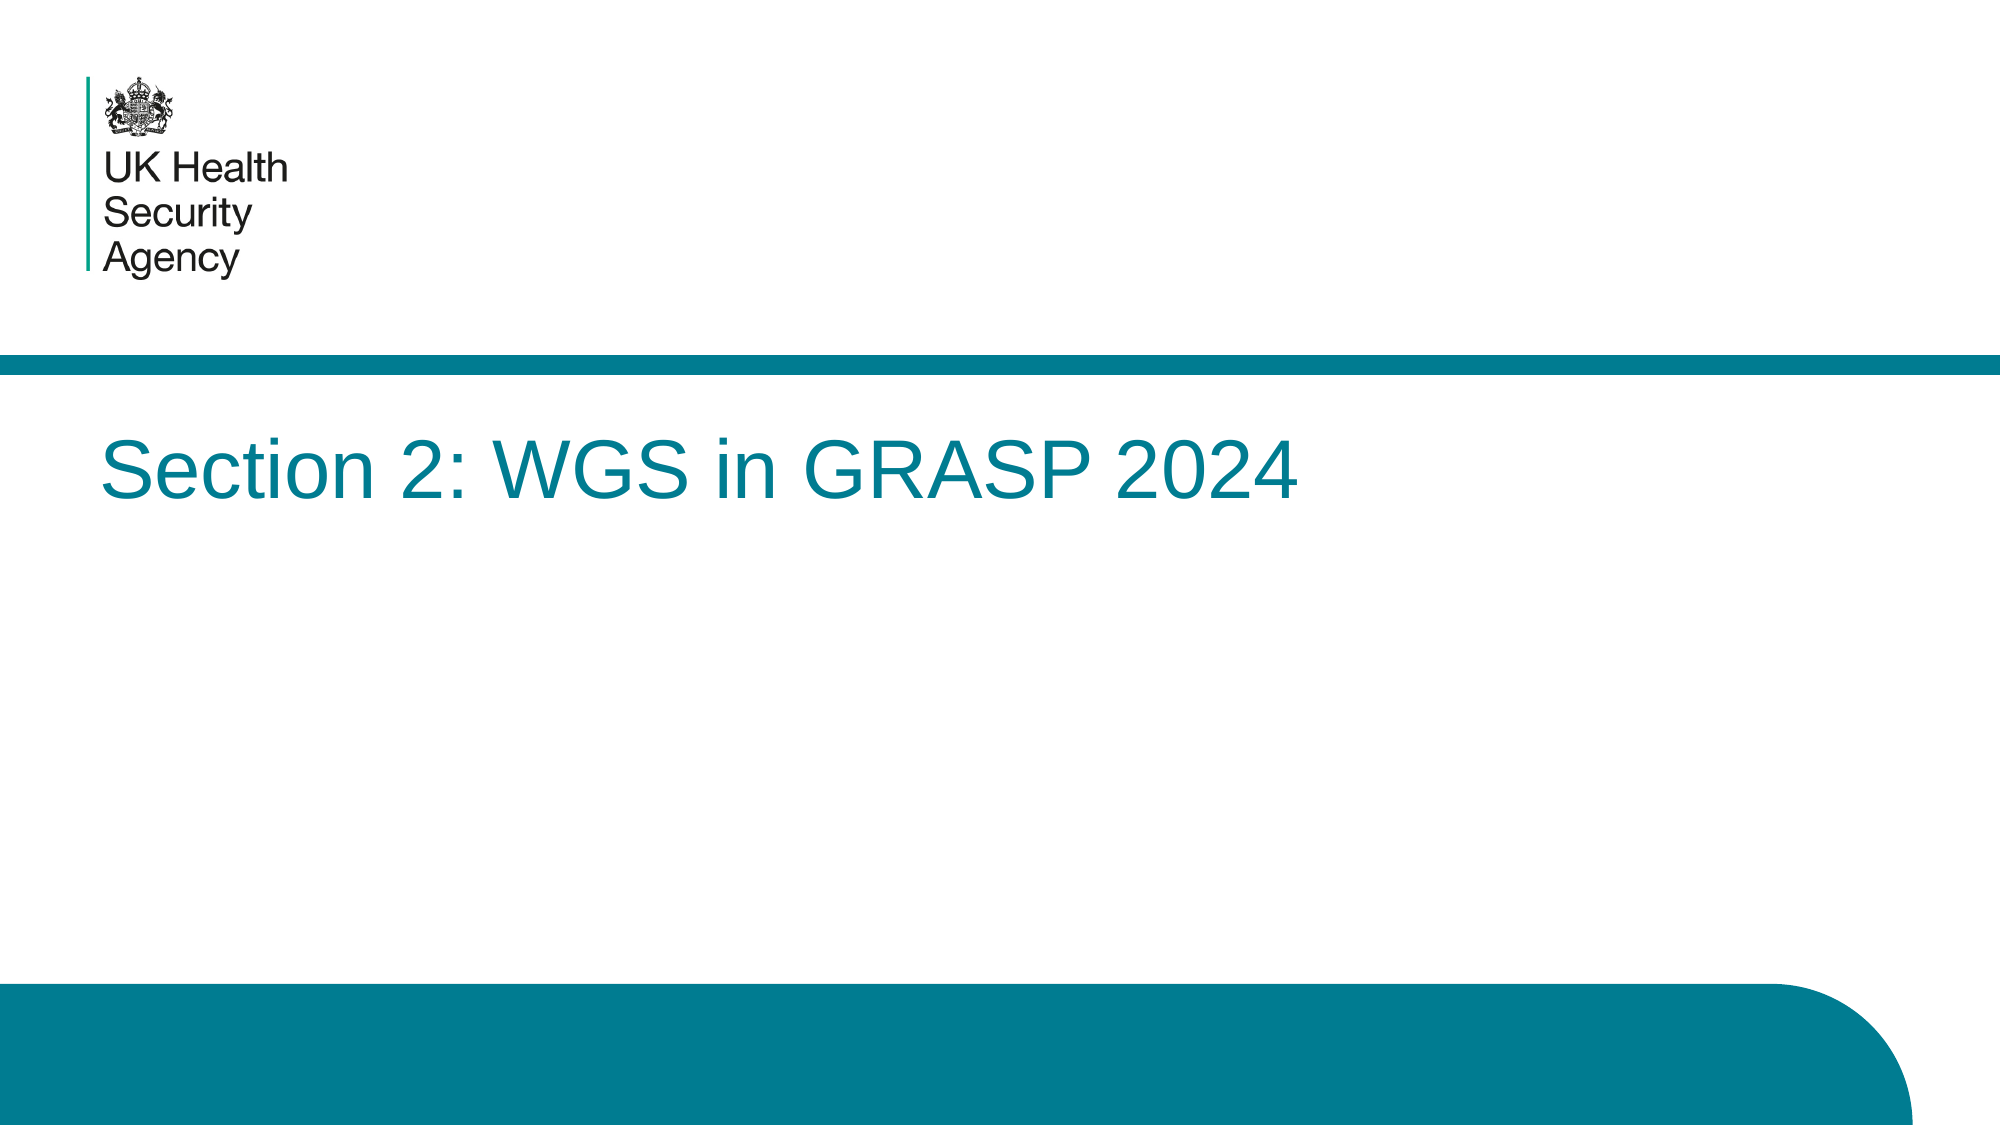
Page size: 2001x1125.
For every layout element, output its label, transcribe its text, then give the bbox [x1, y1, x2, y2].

title Section 2: WGS in GRASP 2024 [84, 419, 1804, 811]
